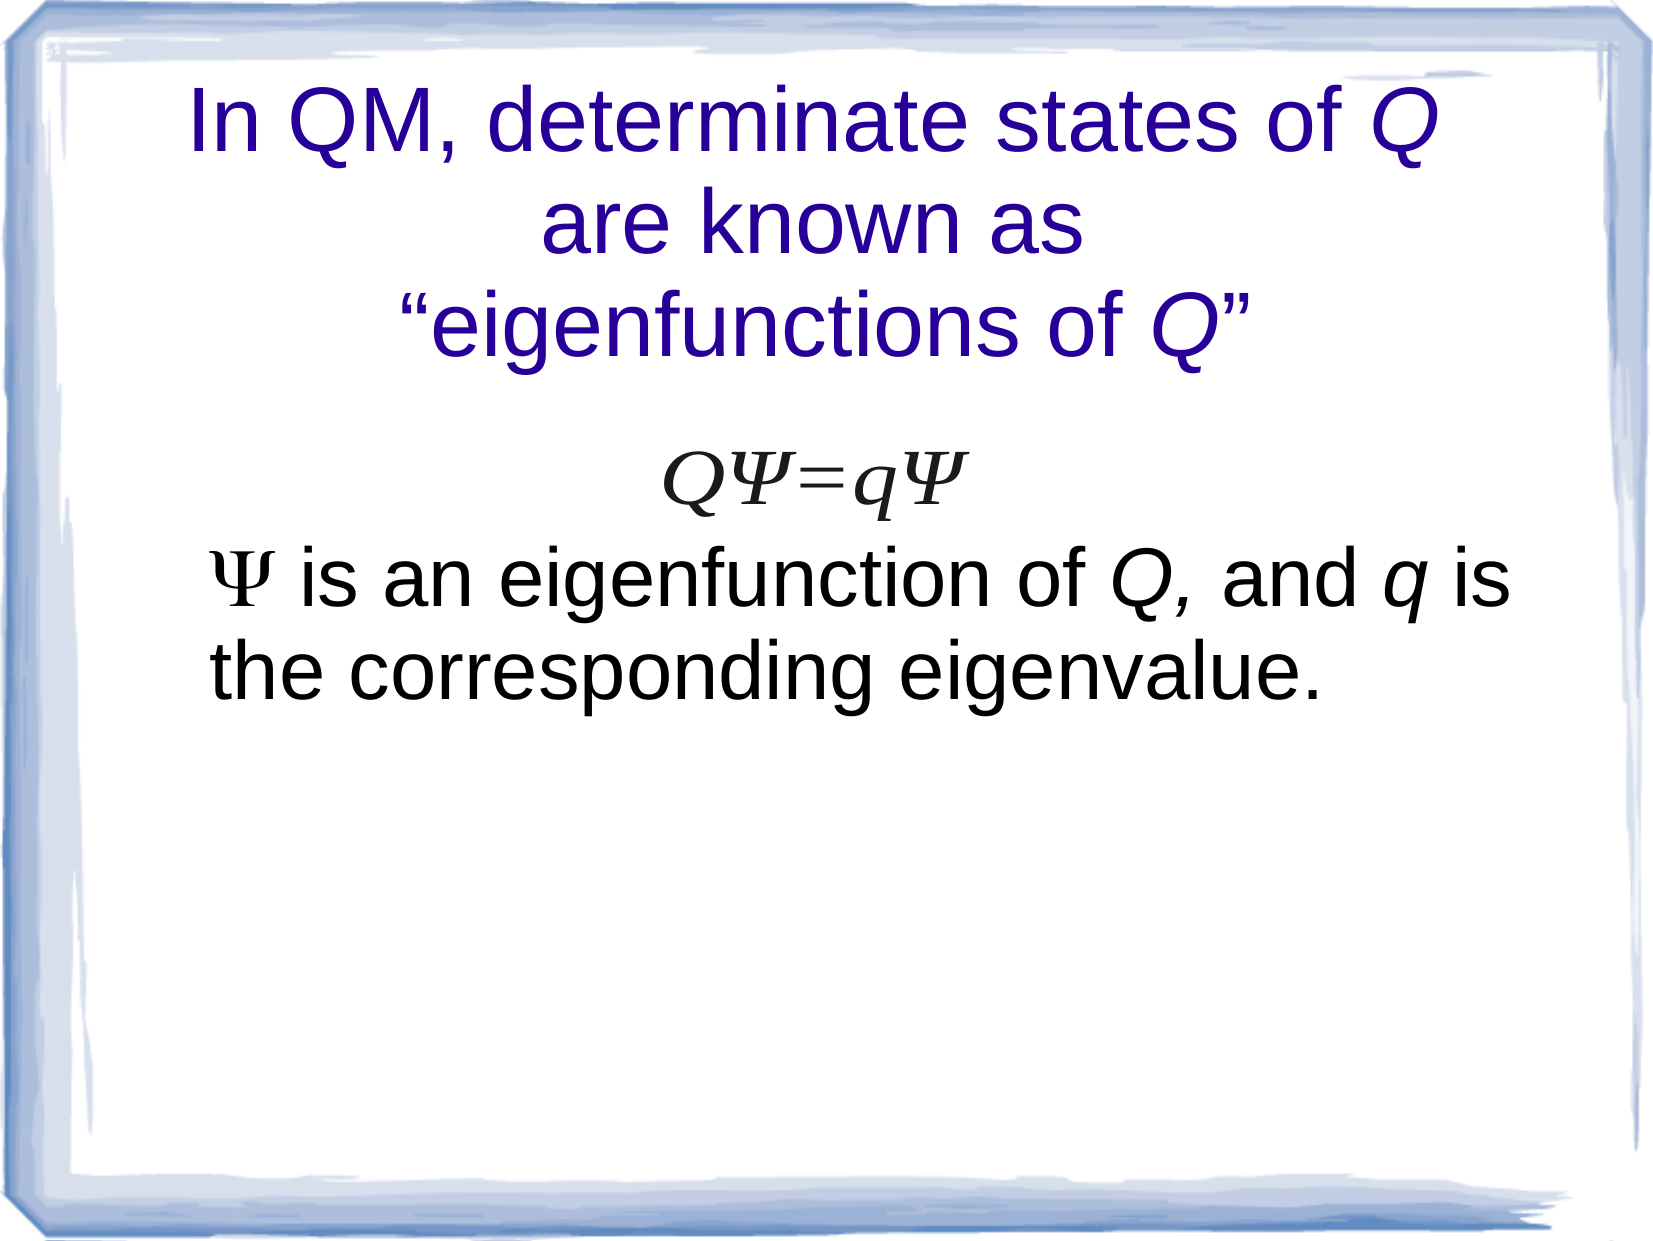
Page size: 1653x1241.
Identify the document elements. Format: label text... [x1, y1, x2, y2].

title In QM, determinate states of Q are known as “eigenfunctions of Q” [82, 69, 1570, 377]
chart [636, 434, 1005, 524]
picture [0, 0, 1653, 1241]
text_box Y is an eigenfunction of Q, and q is the corresponding eigenvalue. [195, 525, 1651, 726]
